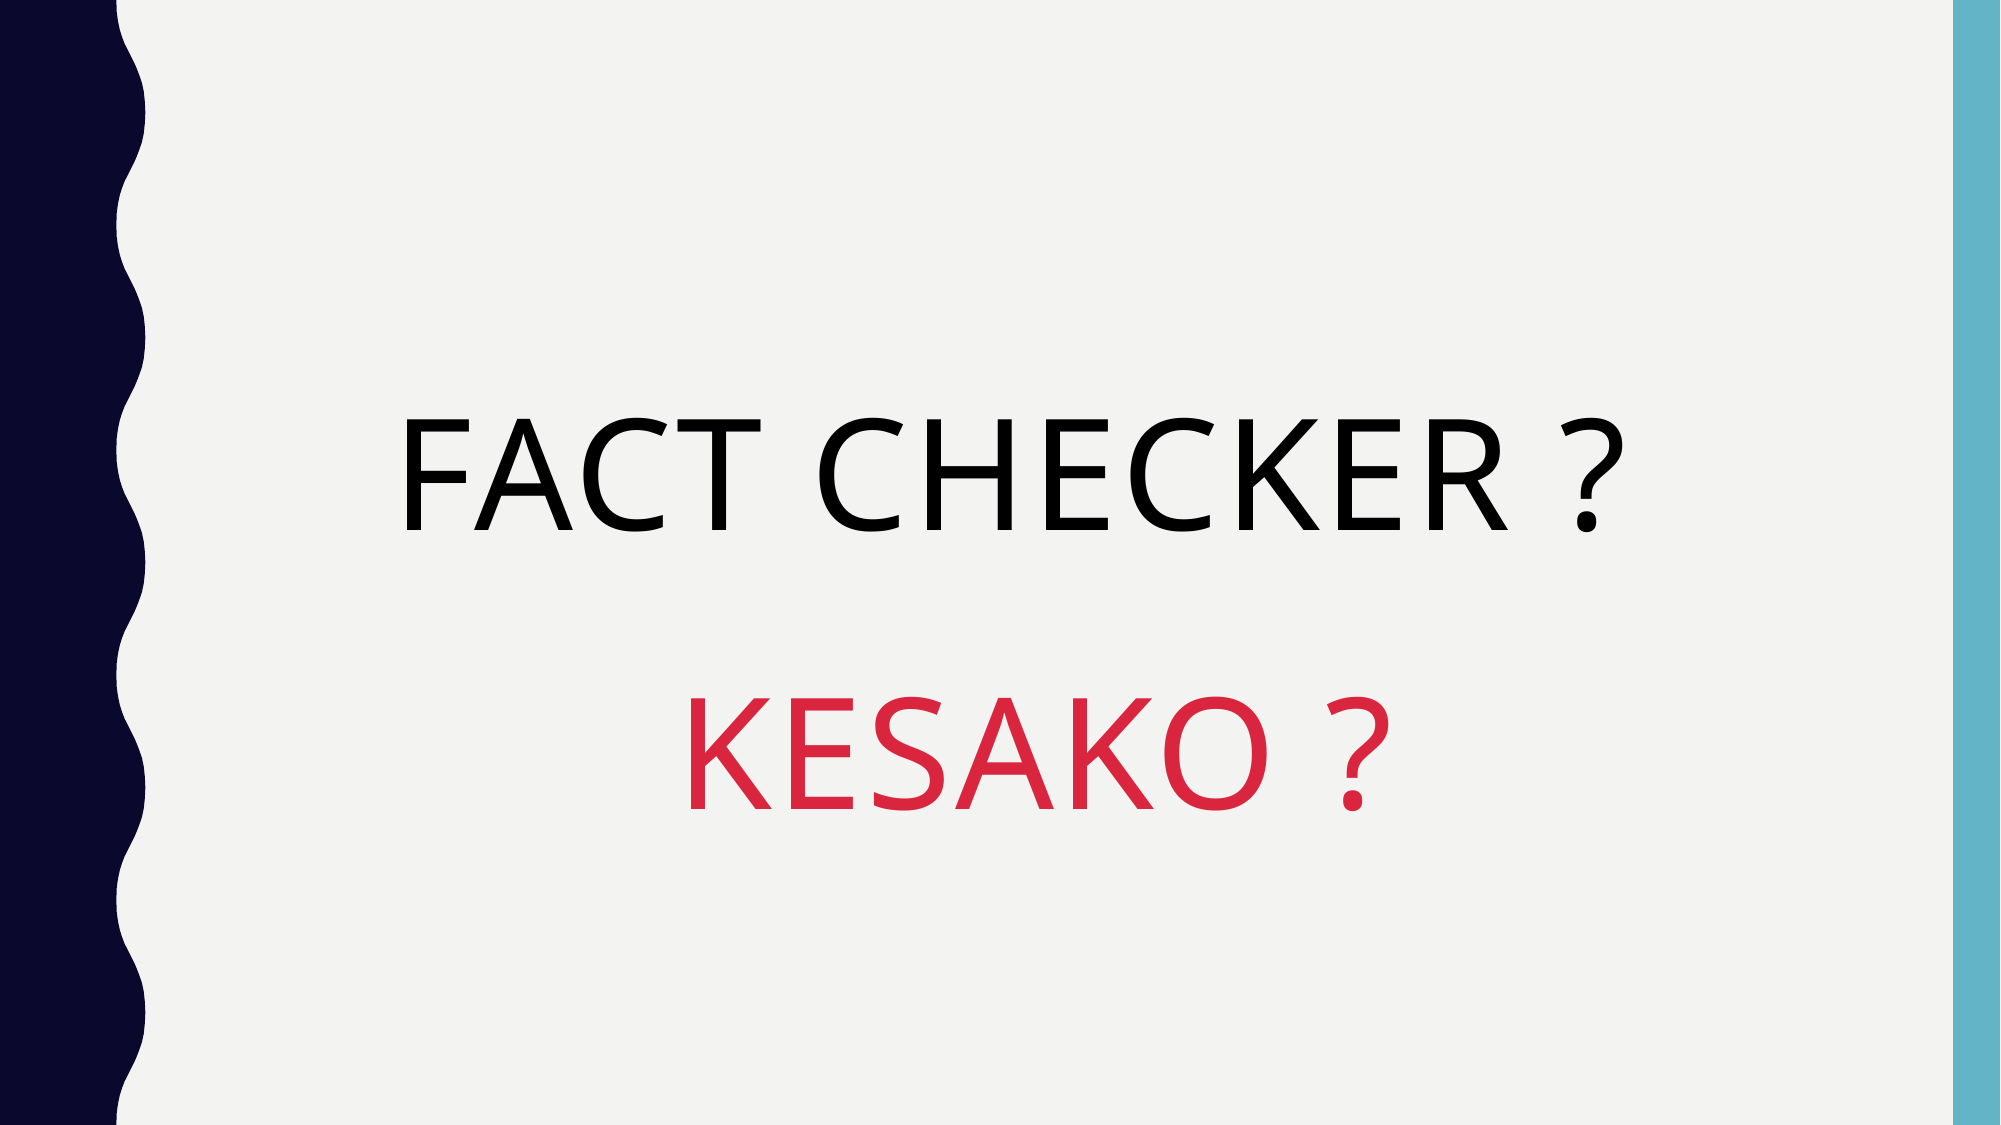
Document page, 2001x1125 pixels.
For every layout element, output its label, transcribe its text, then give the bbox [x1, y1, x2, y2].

title Fact Checker ? Kesako ? [200, 274, 1870, 851]
